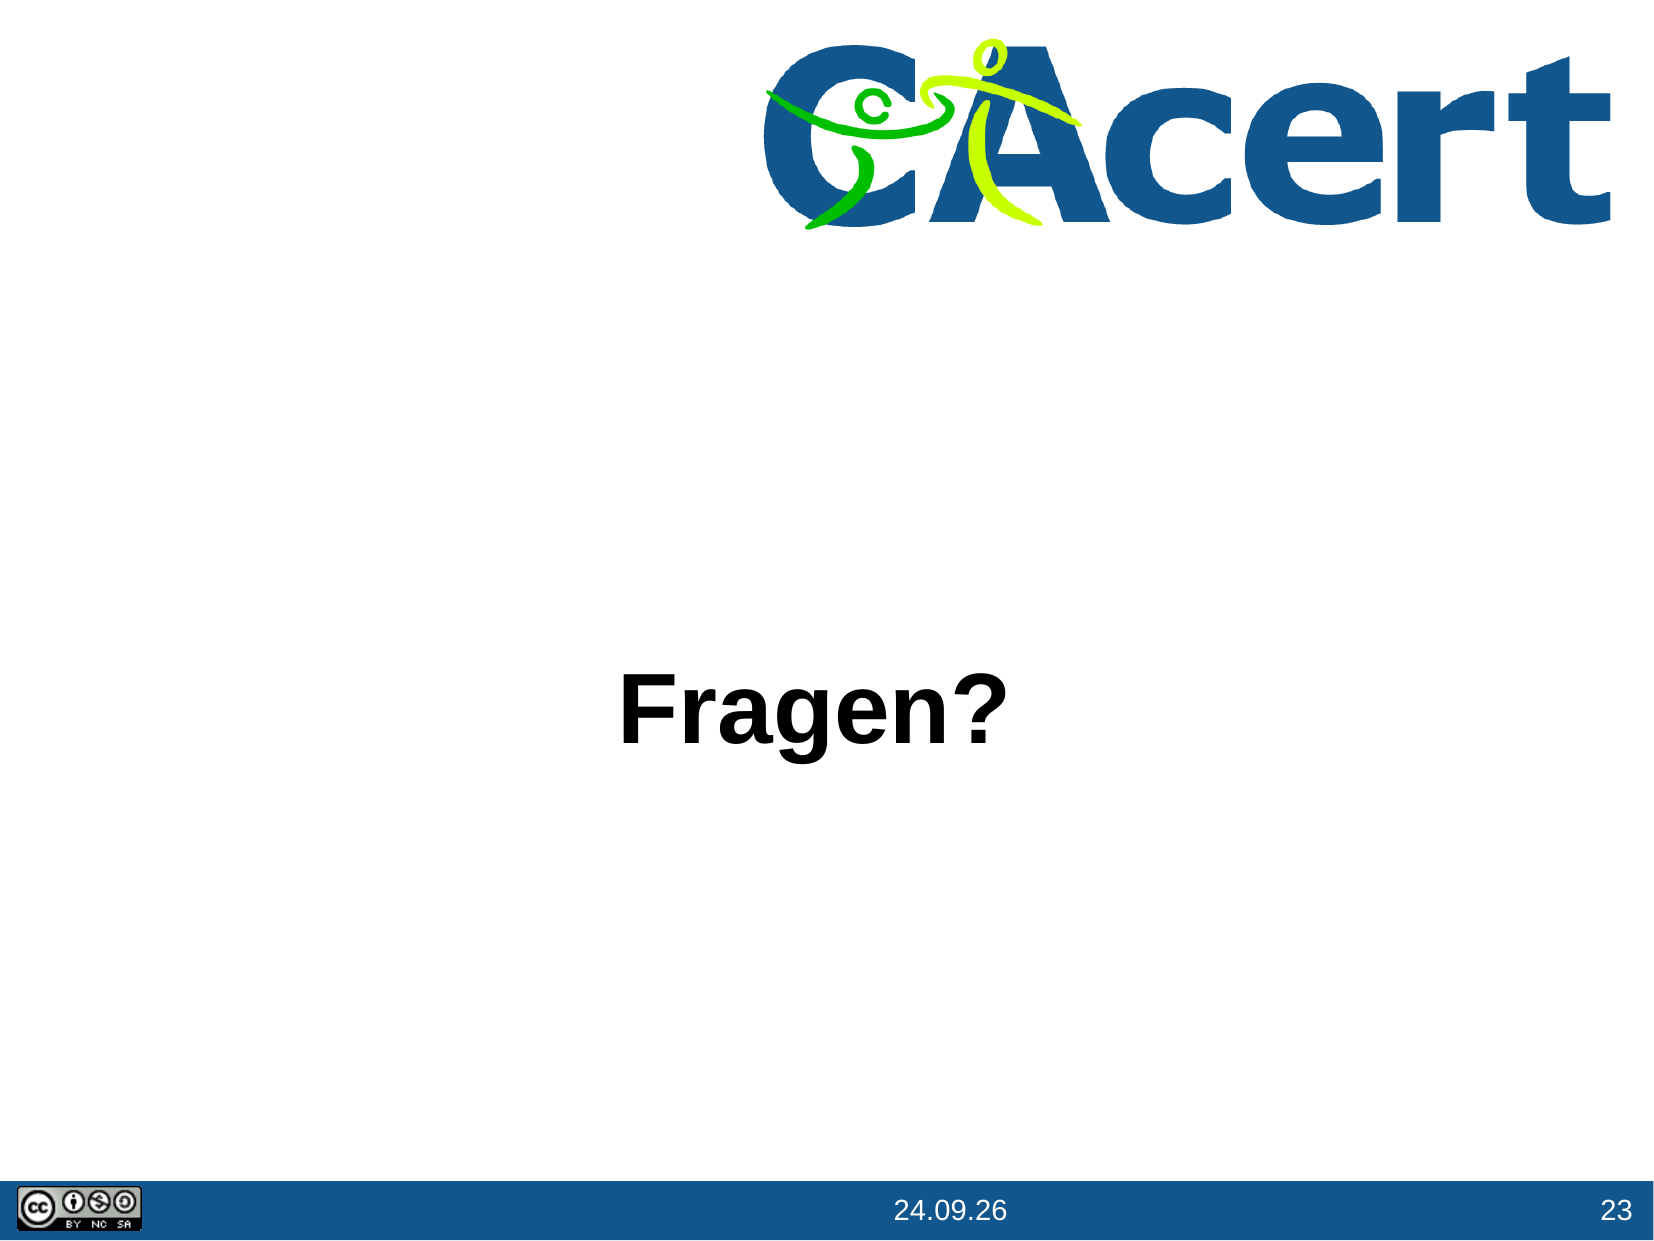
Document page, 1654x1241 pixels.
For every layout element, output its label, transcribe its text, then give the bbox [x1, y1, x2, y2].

title Fragen? [70, 295, 1560, 1123]
picture [761, 35, 1613, 231]
picture [17, 1186, 142, 1231]
